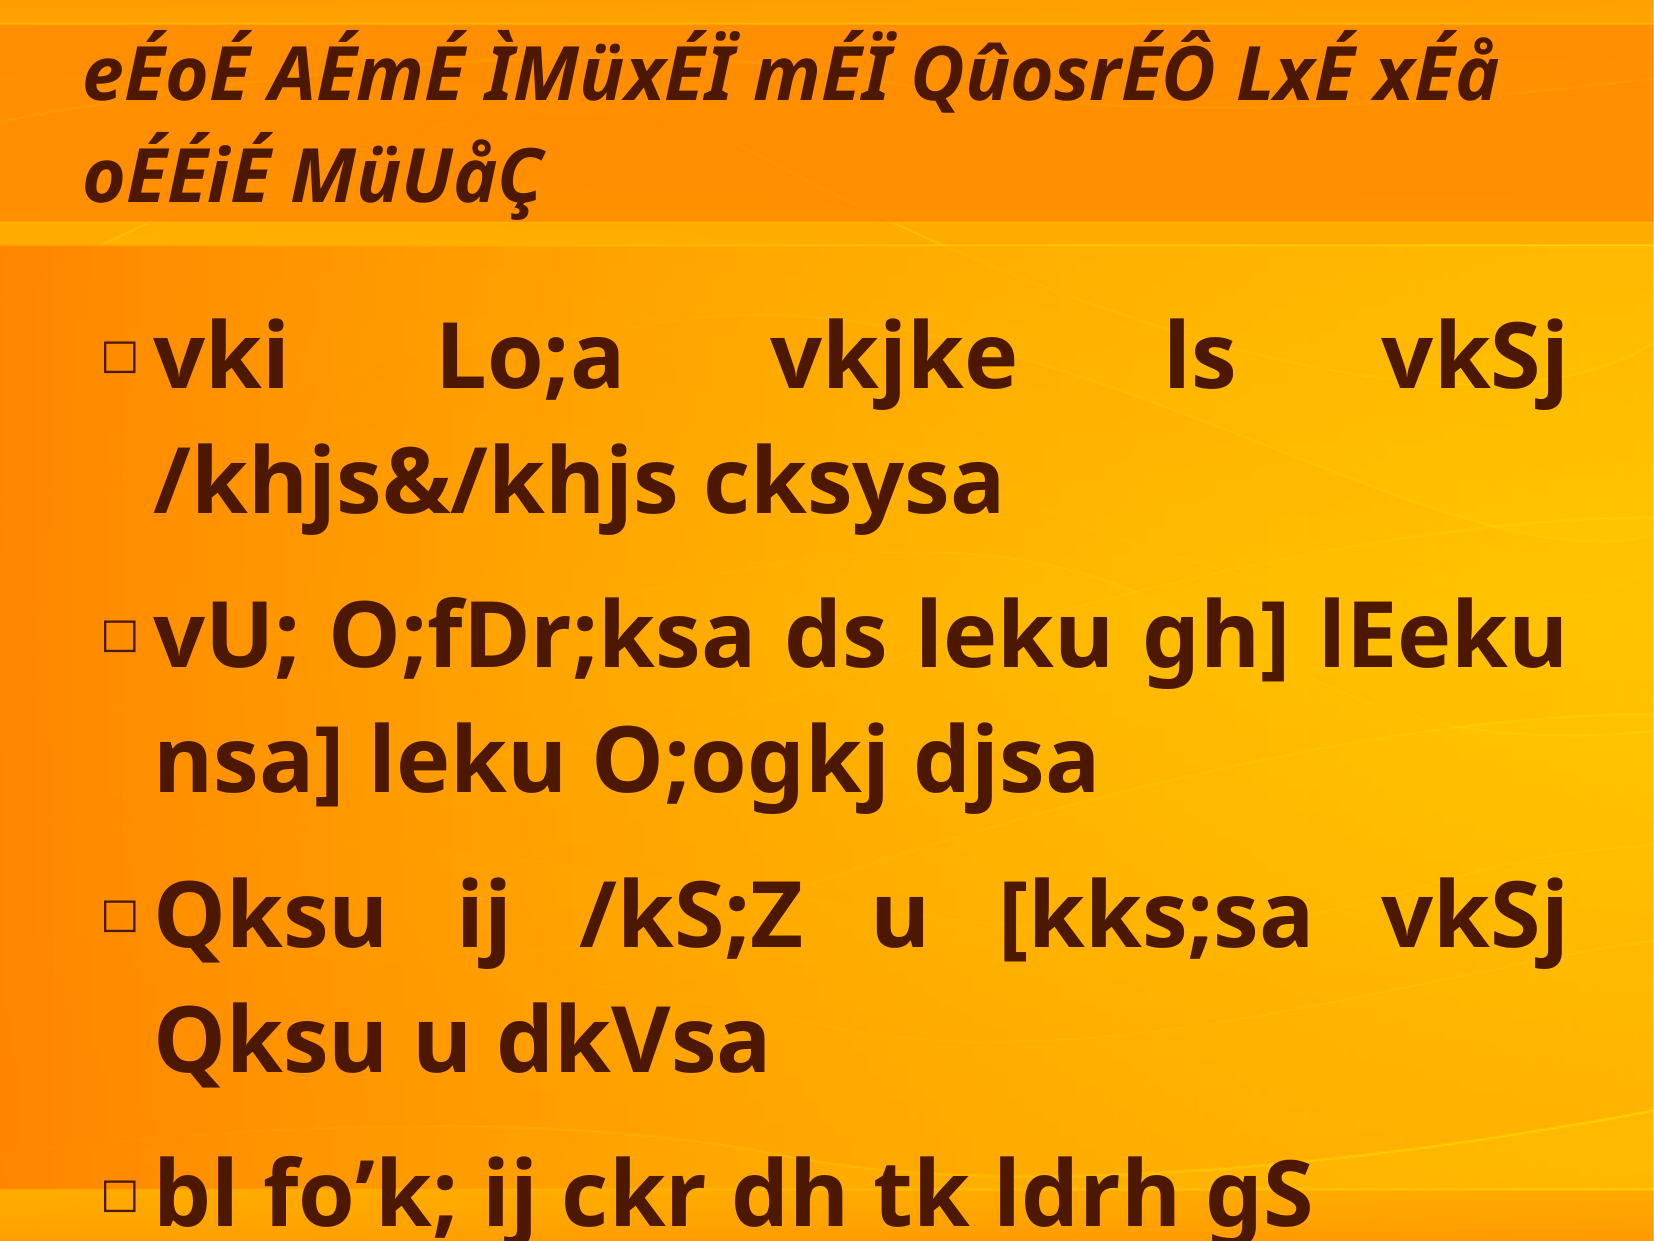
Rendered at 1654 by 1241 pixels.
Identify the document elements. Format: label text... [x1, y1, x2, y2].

picture [1223, 1186, 1243, 1216]
title eÉoÉ AÉmÉ ÌMüxÉÏ mÉÏ QûosrÉÔ LxÉ xÉå oÉÉiÉ MüUåÇ [23, 8, 1625, 237]
list vki Lo;a vkjke ls vkSj /khjs&/khjs cksysa vU; O;fDr;ksa ds leku gh] lEeku nsa] leku O;ogkj djsa Qksu ij /kS;Z u [kks;sa vkSj Qksu u dkVsa bl fo’k; ij ckr dh tk ldrh gS [82, 290, 1571, 1123]
picture [0, 0, 1654, 1241]
